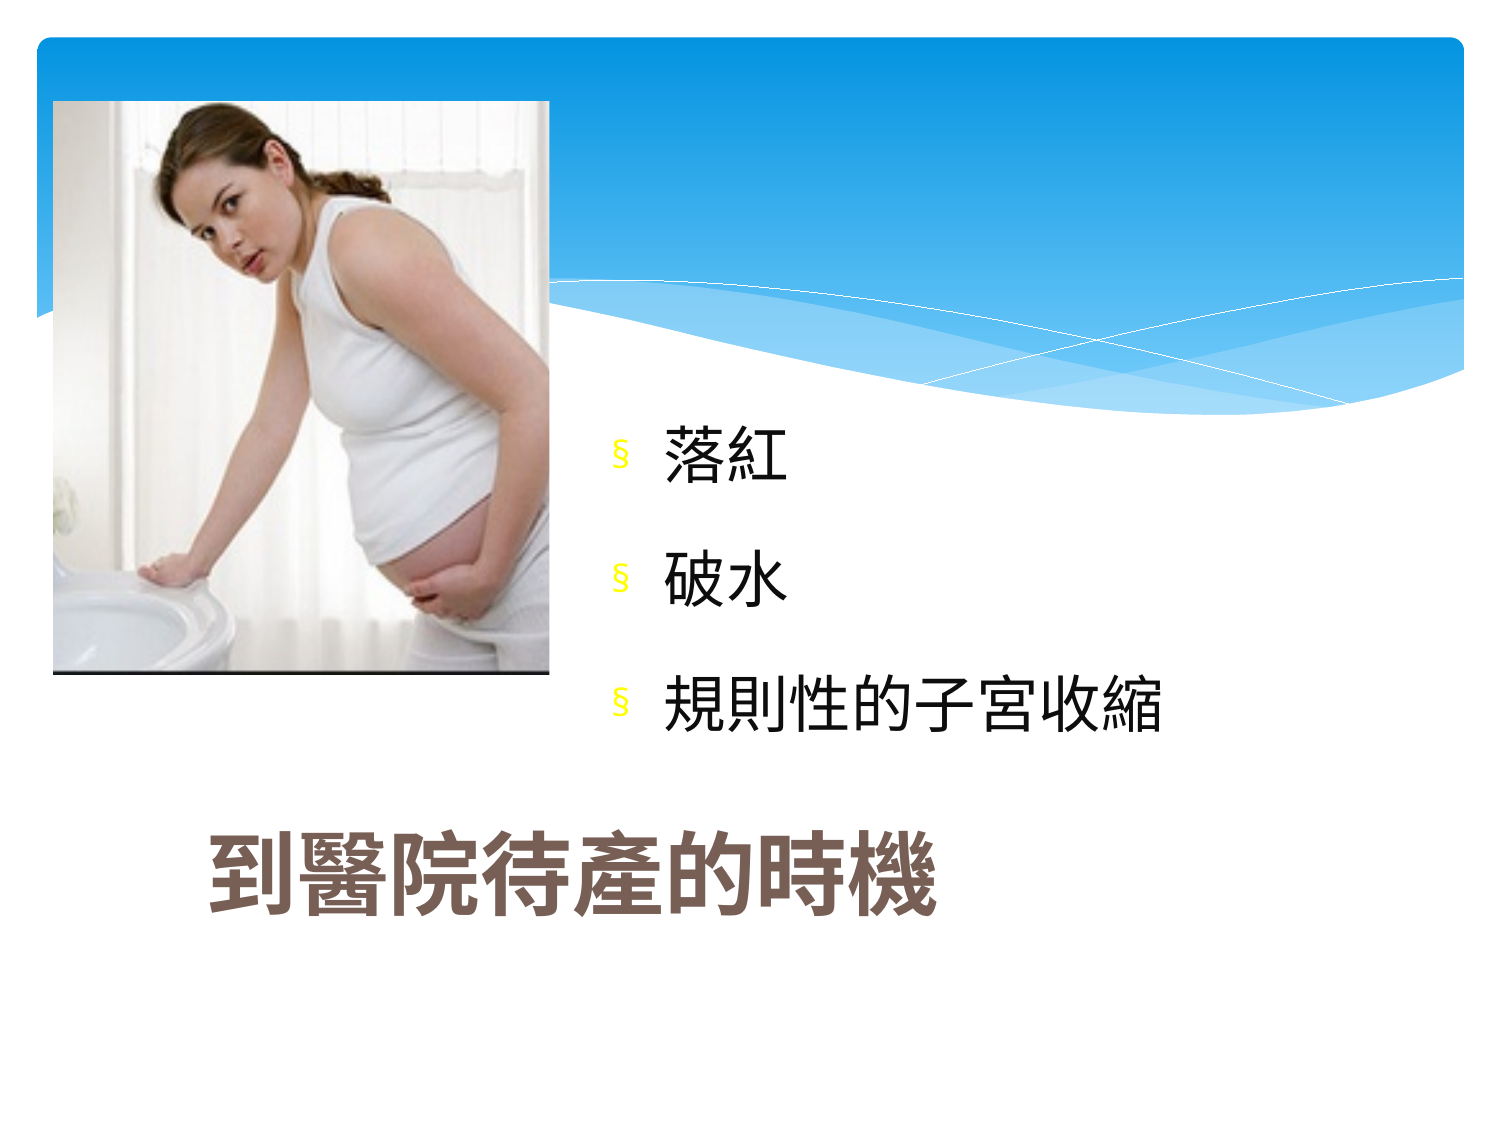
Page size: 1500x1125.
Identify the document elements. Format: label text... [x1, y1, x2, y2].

picture [53, 101, 550, 675]
title 到醫院待產的時機 [99, 743, 1046, 1000]
list 落紅 破水 規則性的子宮收縮 [596, 394, 1353, 882]
